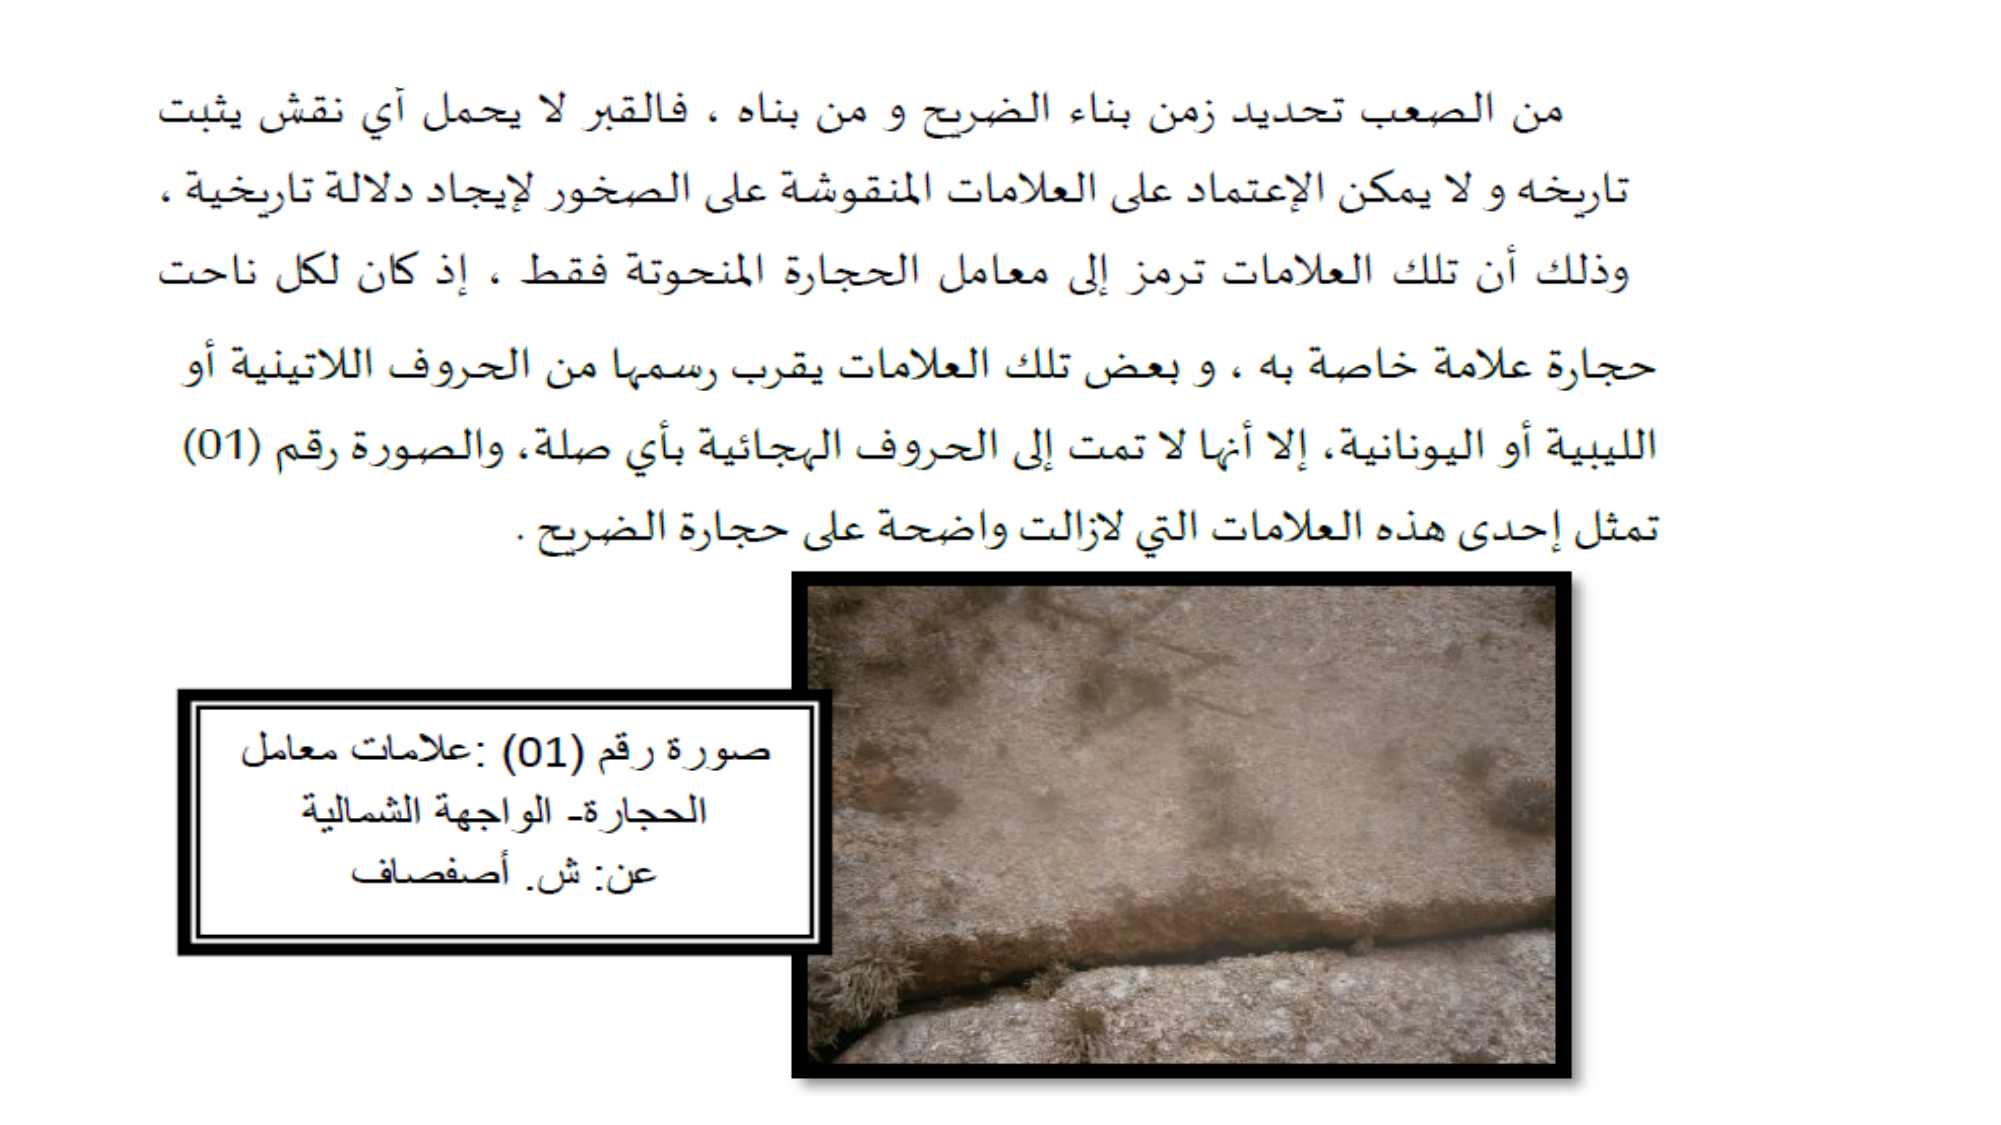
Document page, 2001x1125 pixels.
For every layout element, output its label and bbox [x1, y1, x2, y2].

picture [154, 332, 1682, 1099]
picture [154, 87, 1682, 324]
